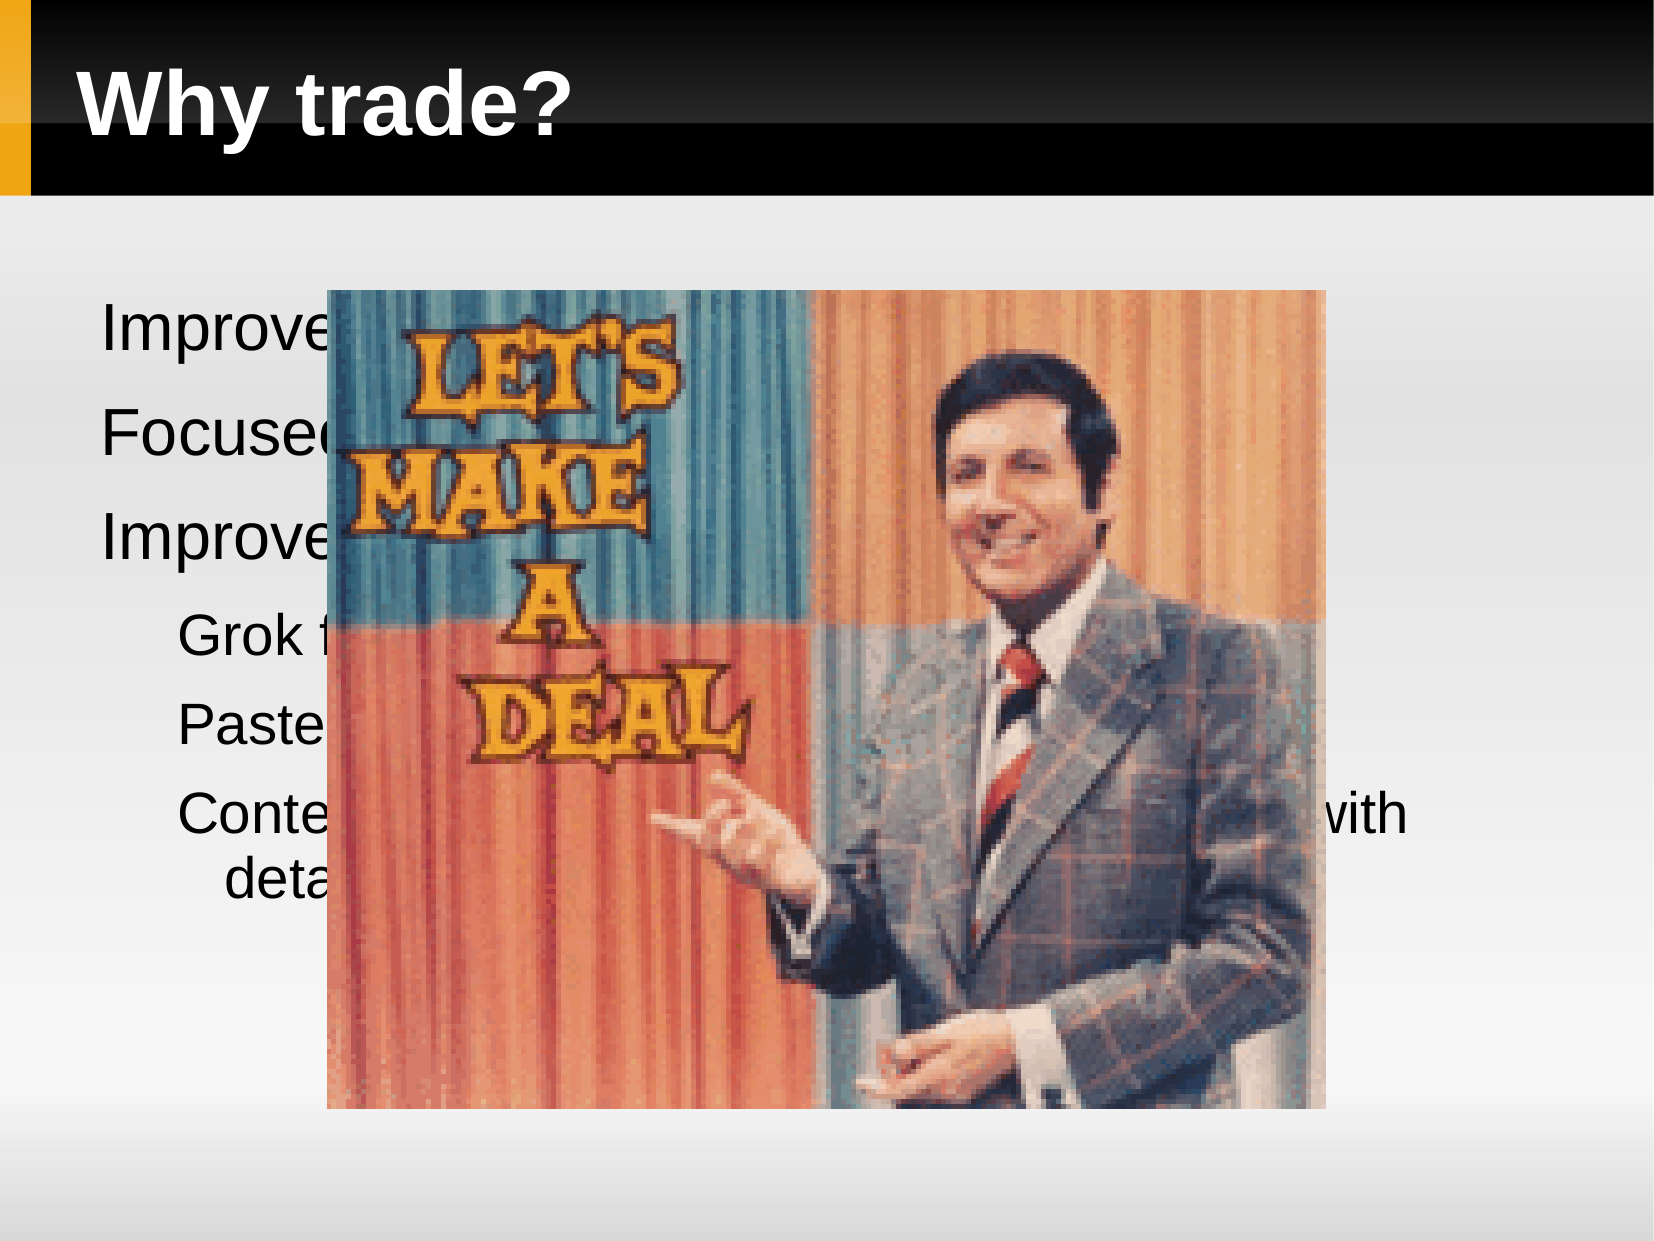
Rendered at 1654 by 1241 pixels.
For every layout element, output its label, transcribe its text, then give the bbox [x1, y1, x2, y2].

title Why trade? [76, 0, 1565, 208]
list Improved branding story Focused audiences Improved intake models for community Grok for developers Paste / WSGI as evangelism Content managers / scripters not swamped with details [82, 290, 809, 1191]
picture [0, 0, 1654, 1241]
